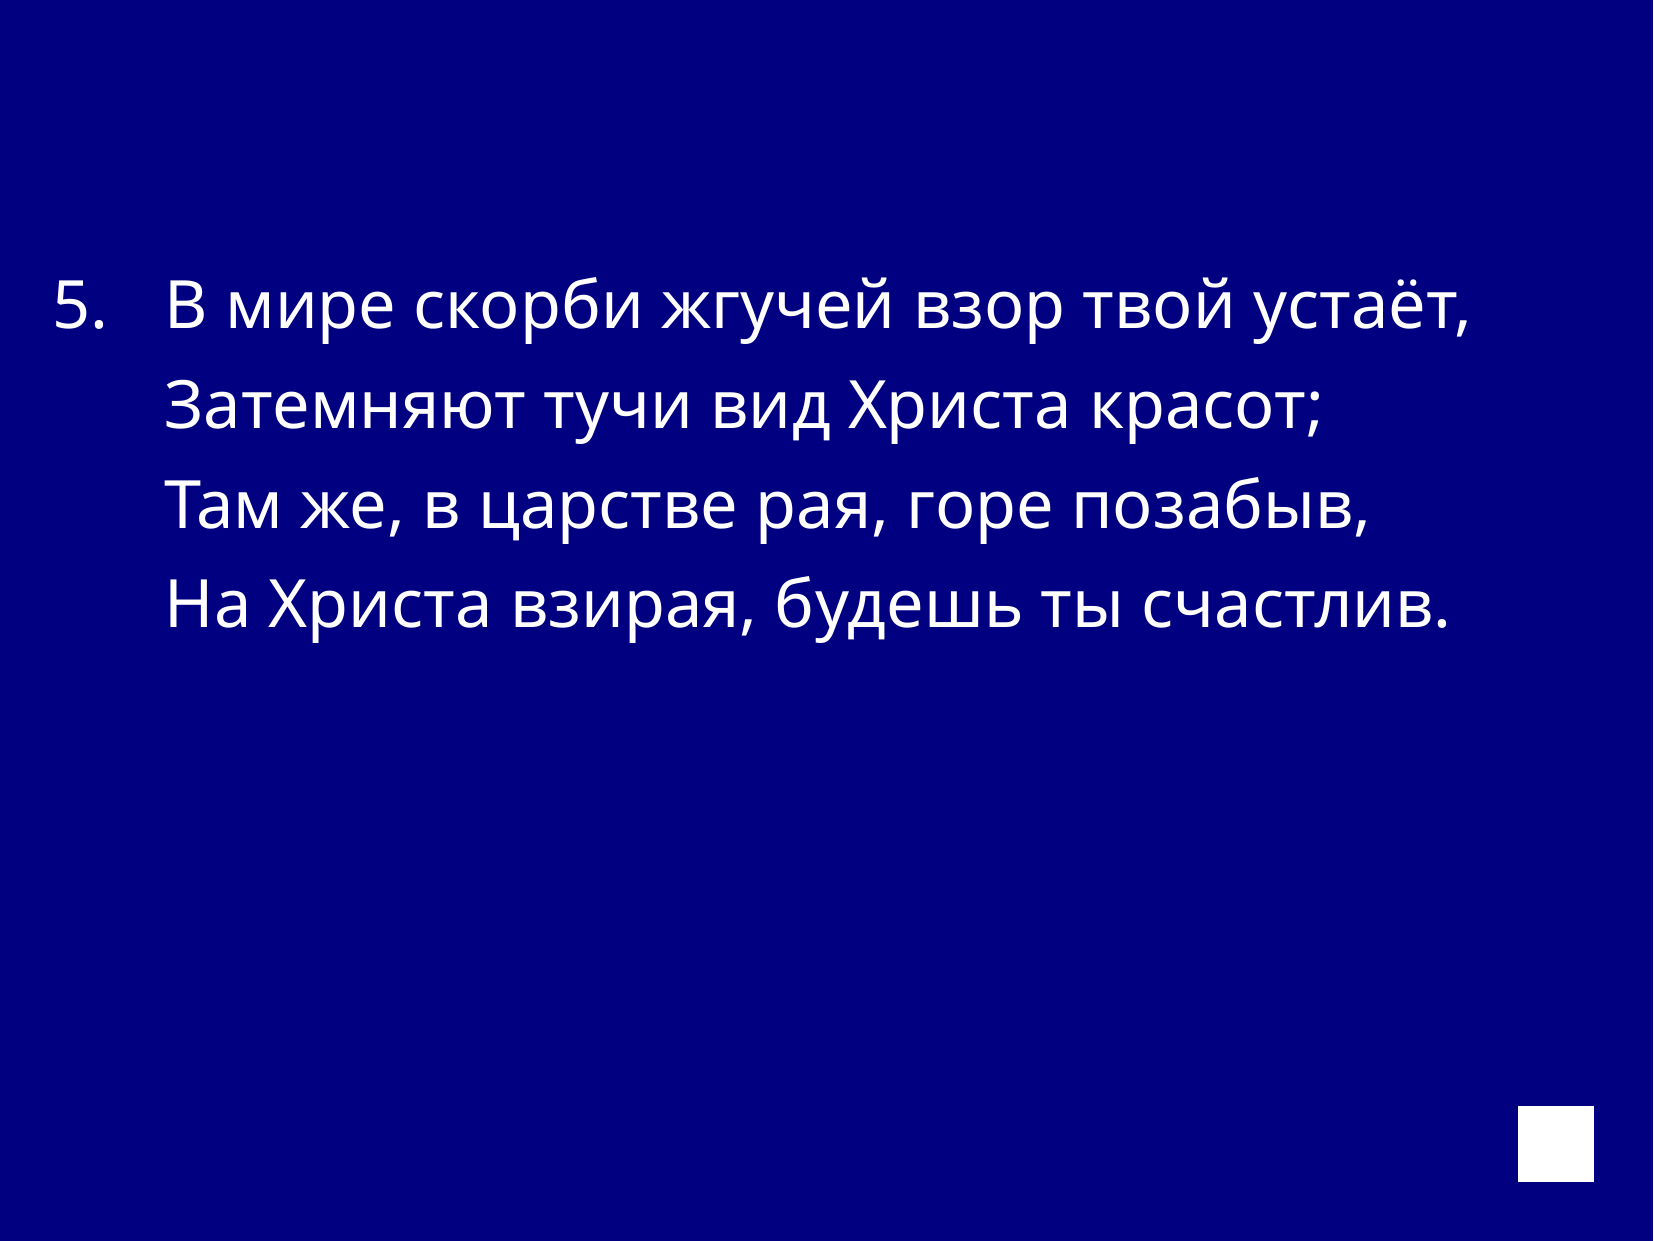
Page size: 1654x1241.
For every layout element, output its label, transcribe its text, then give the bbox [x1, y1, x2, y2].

text_box [1518, 1163, 1594, 1182]
text_box 5. В мире скорби жгучей взор твой устаёт, Затемняют тучи вид Христа красот; Там же, в царстве рая, горе позабыв, На Христа взирая, будешь ты счастлив. [37, 150, 1653, 1163]
